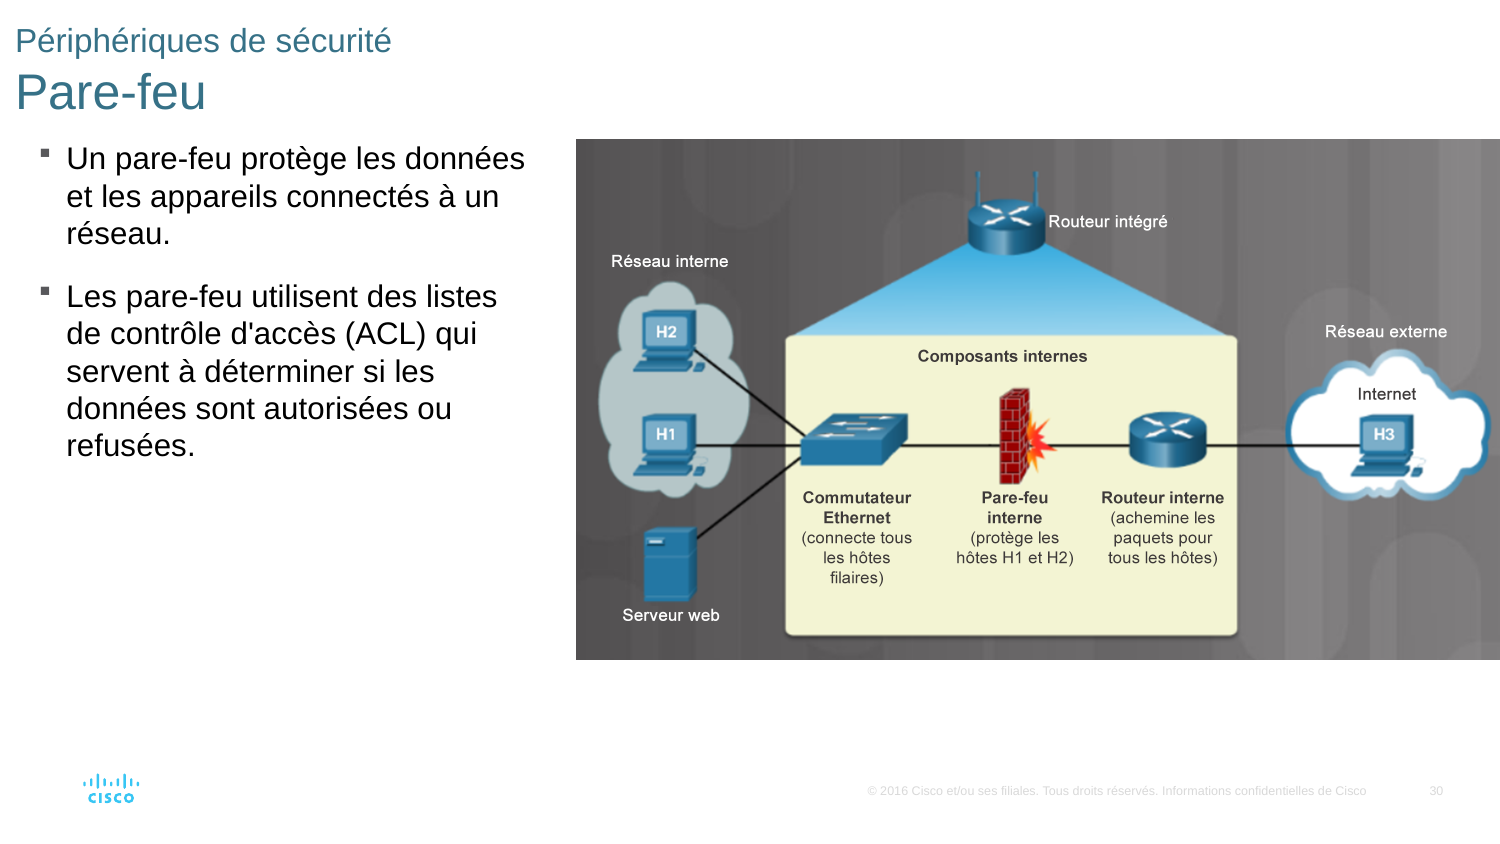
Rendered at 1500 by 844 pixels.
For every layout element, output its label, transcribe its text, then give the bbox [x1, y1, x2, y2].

list Un pare-feu protège les données et les appareils connectés à un réseau. Les pare-feu utilisent des listes de contrôle d'accès (ACL) qui servent à déterminer si les données sont autorisées ou refusées. [23, 131, 569, 813]
title Périphériques de sécurité Pare-feu [0, 7, 1500, 132]
picture [576, 139, 1500, 660]
